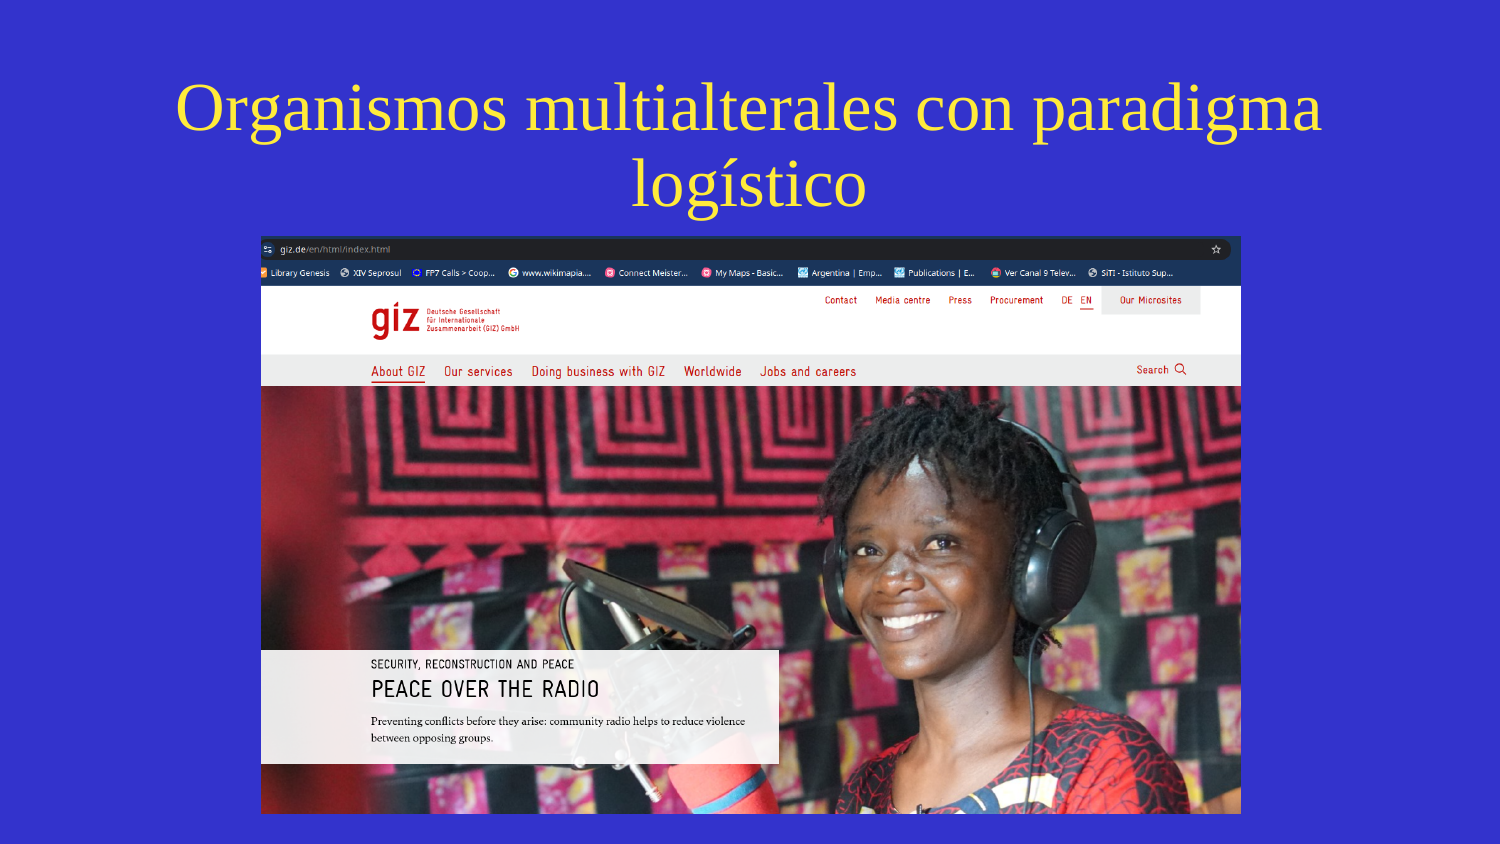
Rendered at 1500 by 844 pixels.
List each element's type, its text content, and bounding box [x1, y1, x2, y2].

title Organismos multialterales con paradigma logístico [112, 61, 1388, 230]
picture [261, 236, 1241, 814]
